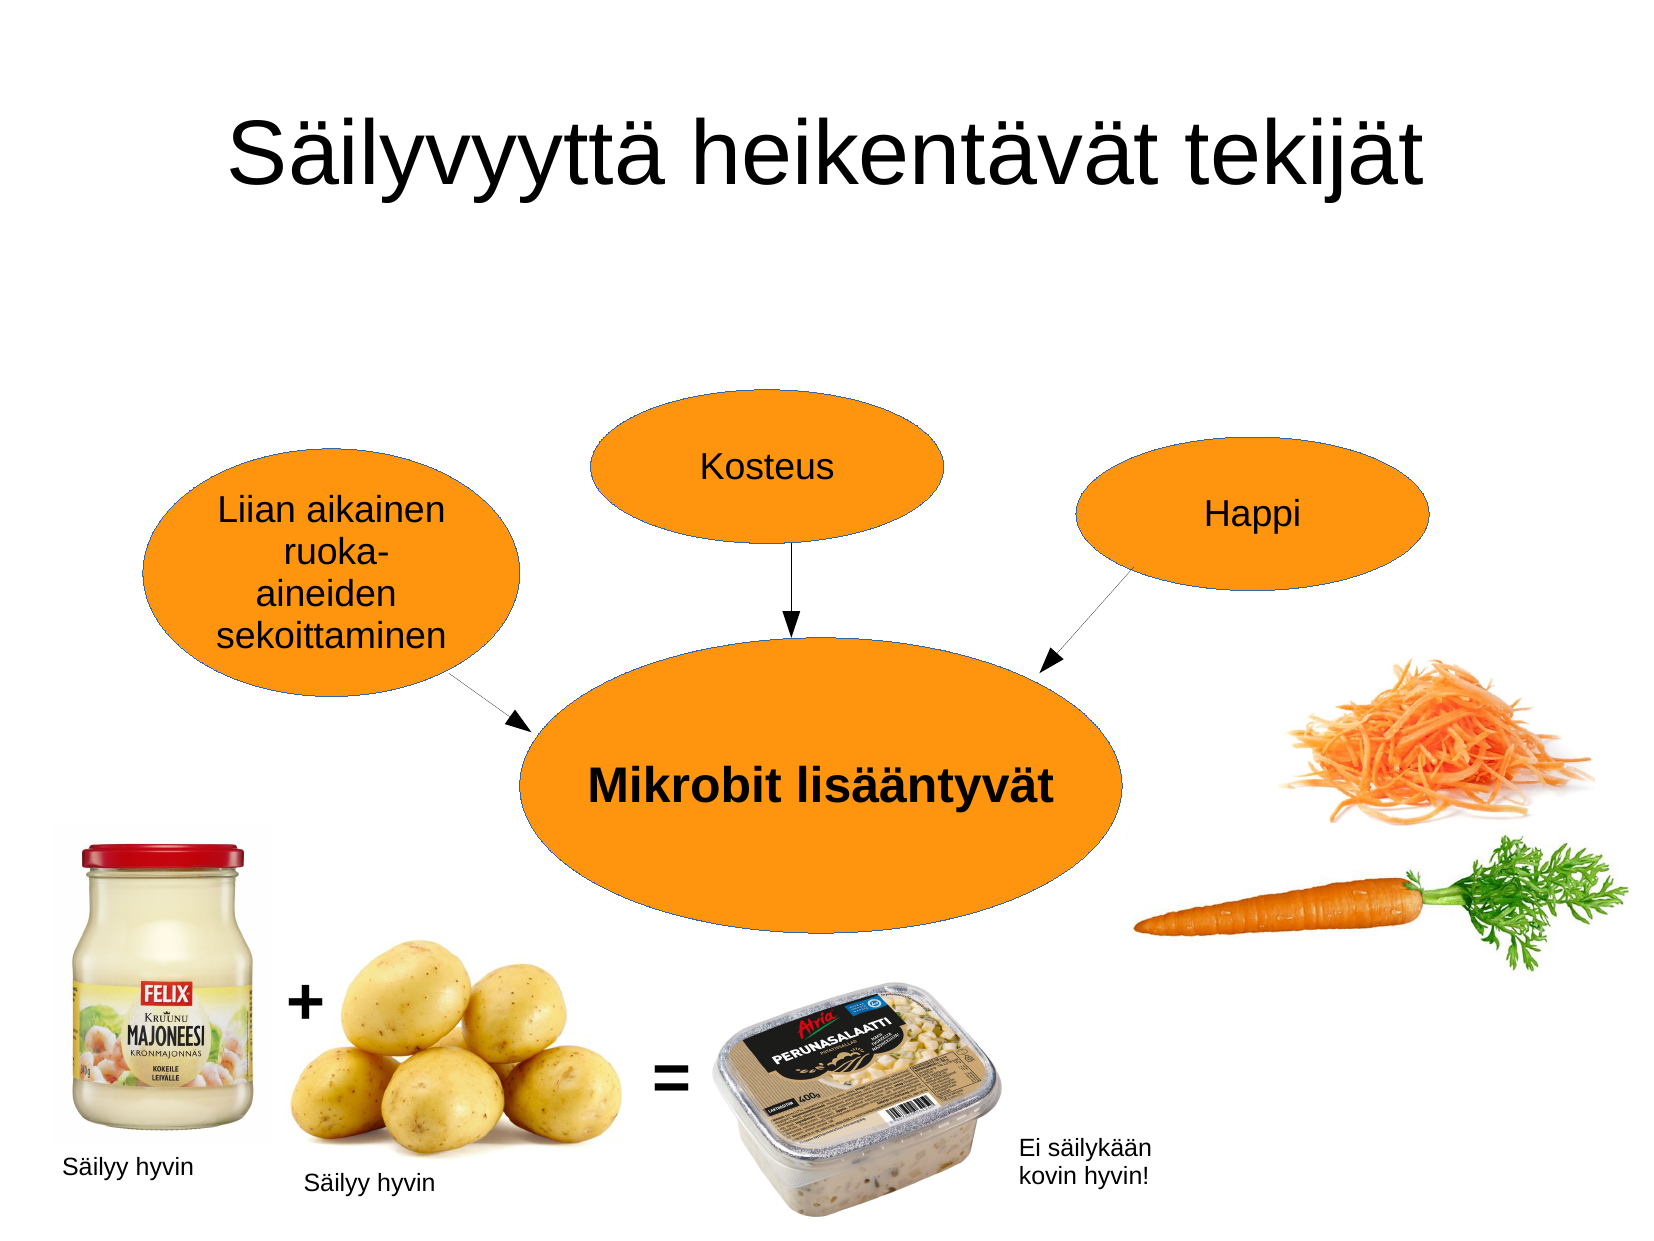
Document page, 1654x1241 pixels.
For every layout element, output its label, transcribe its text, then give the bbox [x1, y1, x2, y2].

text_box Liian aikainen ruoka- aineiden sekoittaminen [142, 448, 520, 697]
text_box = [637, 1032, 696, 1123]
picture [53, 824, 626, 1170]
text_box Happi [1075, 437, 1430, 591]
text_box Kosteus [590, 389, 944, 544]
text_box Ei säilykään kovin hyvin! [1003, 1126, 1229, 1198]
picture [1127, 637, 1631, 981]
text_box + [271, 956, 341, 1047]
title Säilyvyyttä heikentävät tekijät [82, 49, 1571, 257]
text_box Mikrobit lisääntyvät [519, 637, 1123, 934]
text_box Säilyy hyvin [288, 1161, 514, 1205]
text_box Säilyy hyvin [47, 1145, 272, 1189]
picture [696, 968, 1022, 1228]
